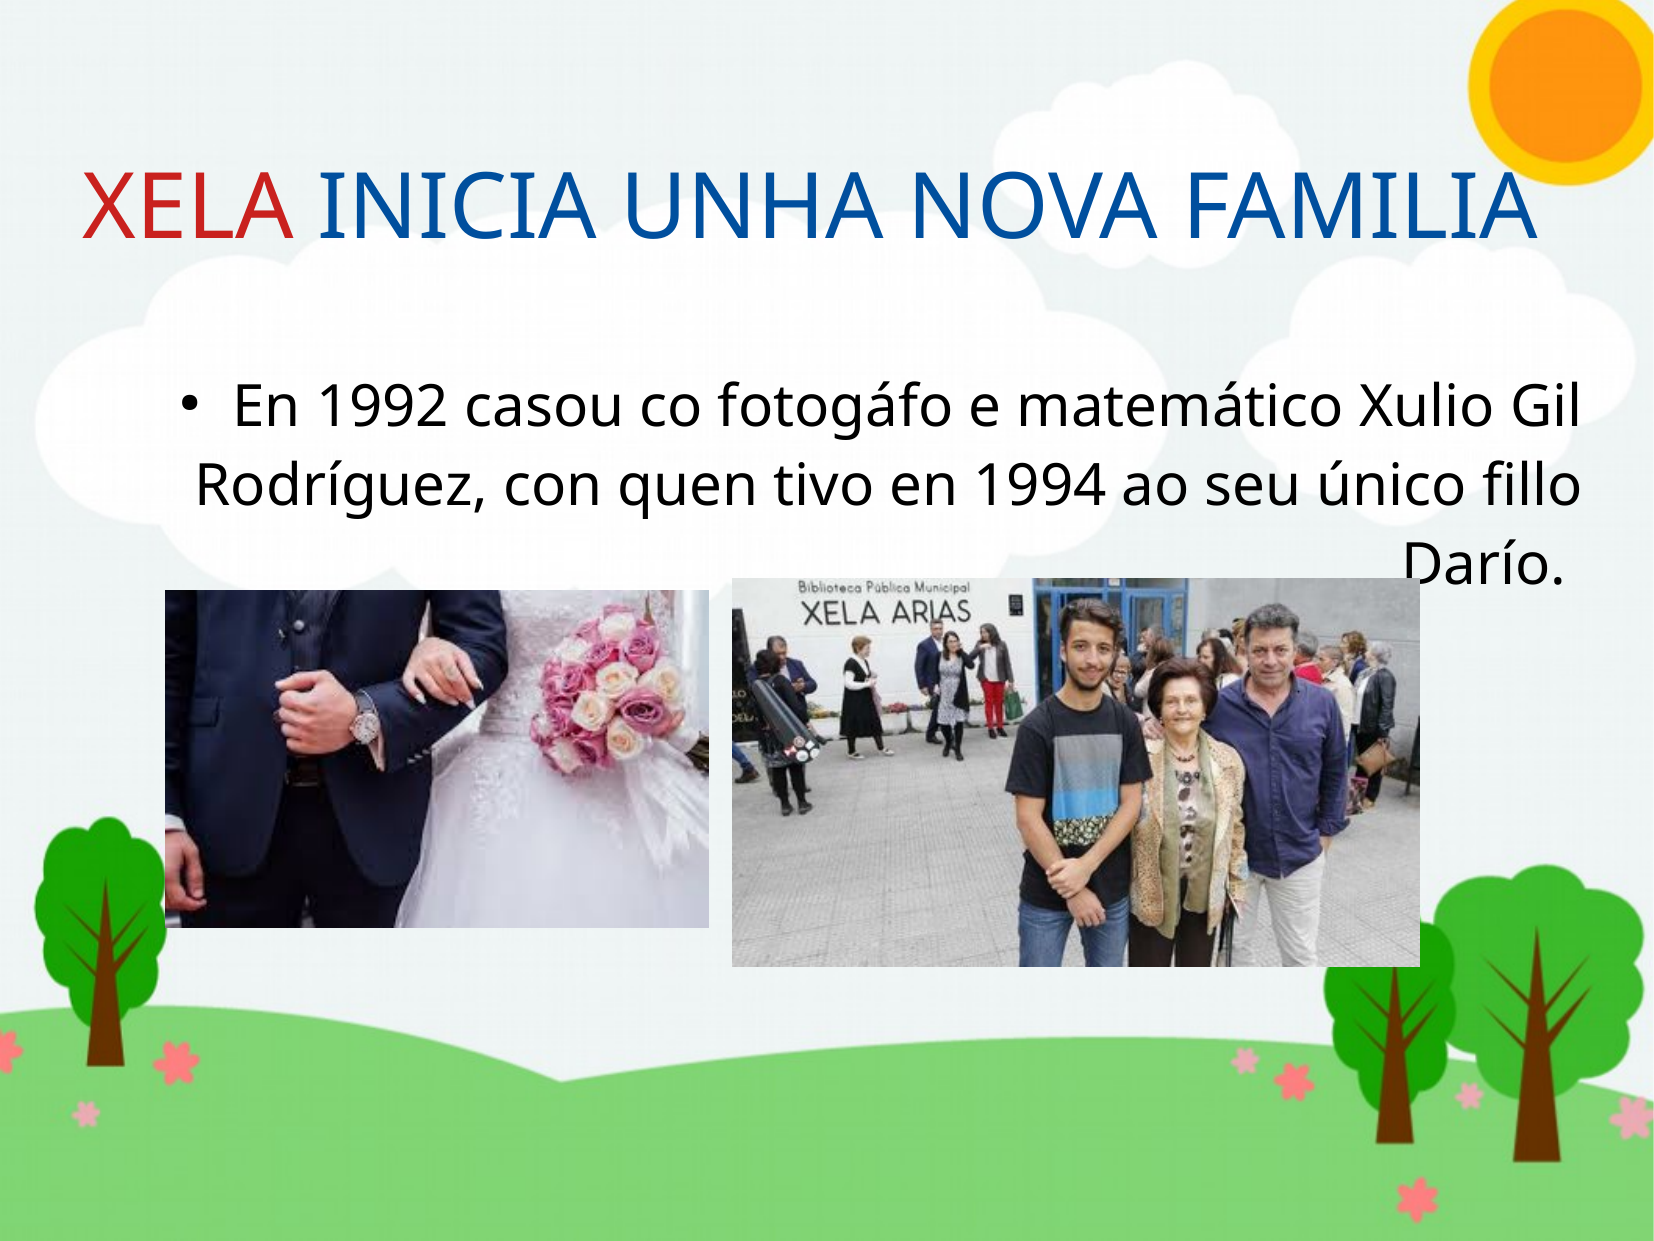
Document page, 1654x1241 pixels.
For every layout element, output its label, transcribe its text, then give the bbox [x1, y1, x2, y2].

picture [0, 0, 1654, 1241]
title XELA INICIA UNHA NOVA FAMILIA [82, 0, 1571, 418]
list En 1992 casou co fotogáfo e matemático Xulio Gil Rodríguez, con quen tivo en 1994 ao seu único fillo Darío. [94, 259, 1583, 922]
